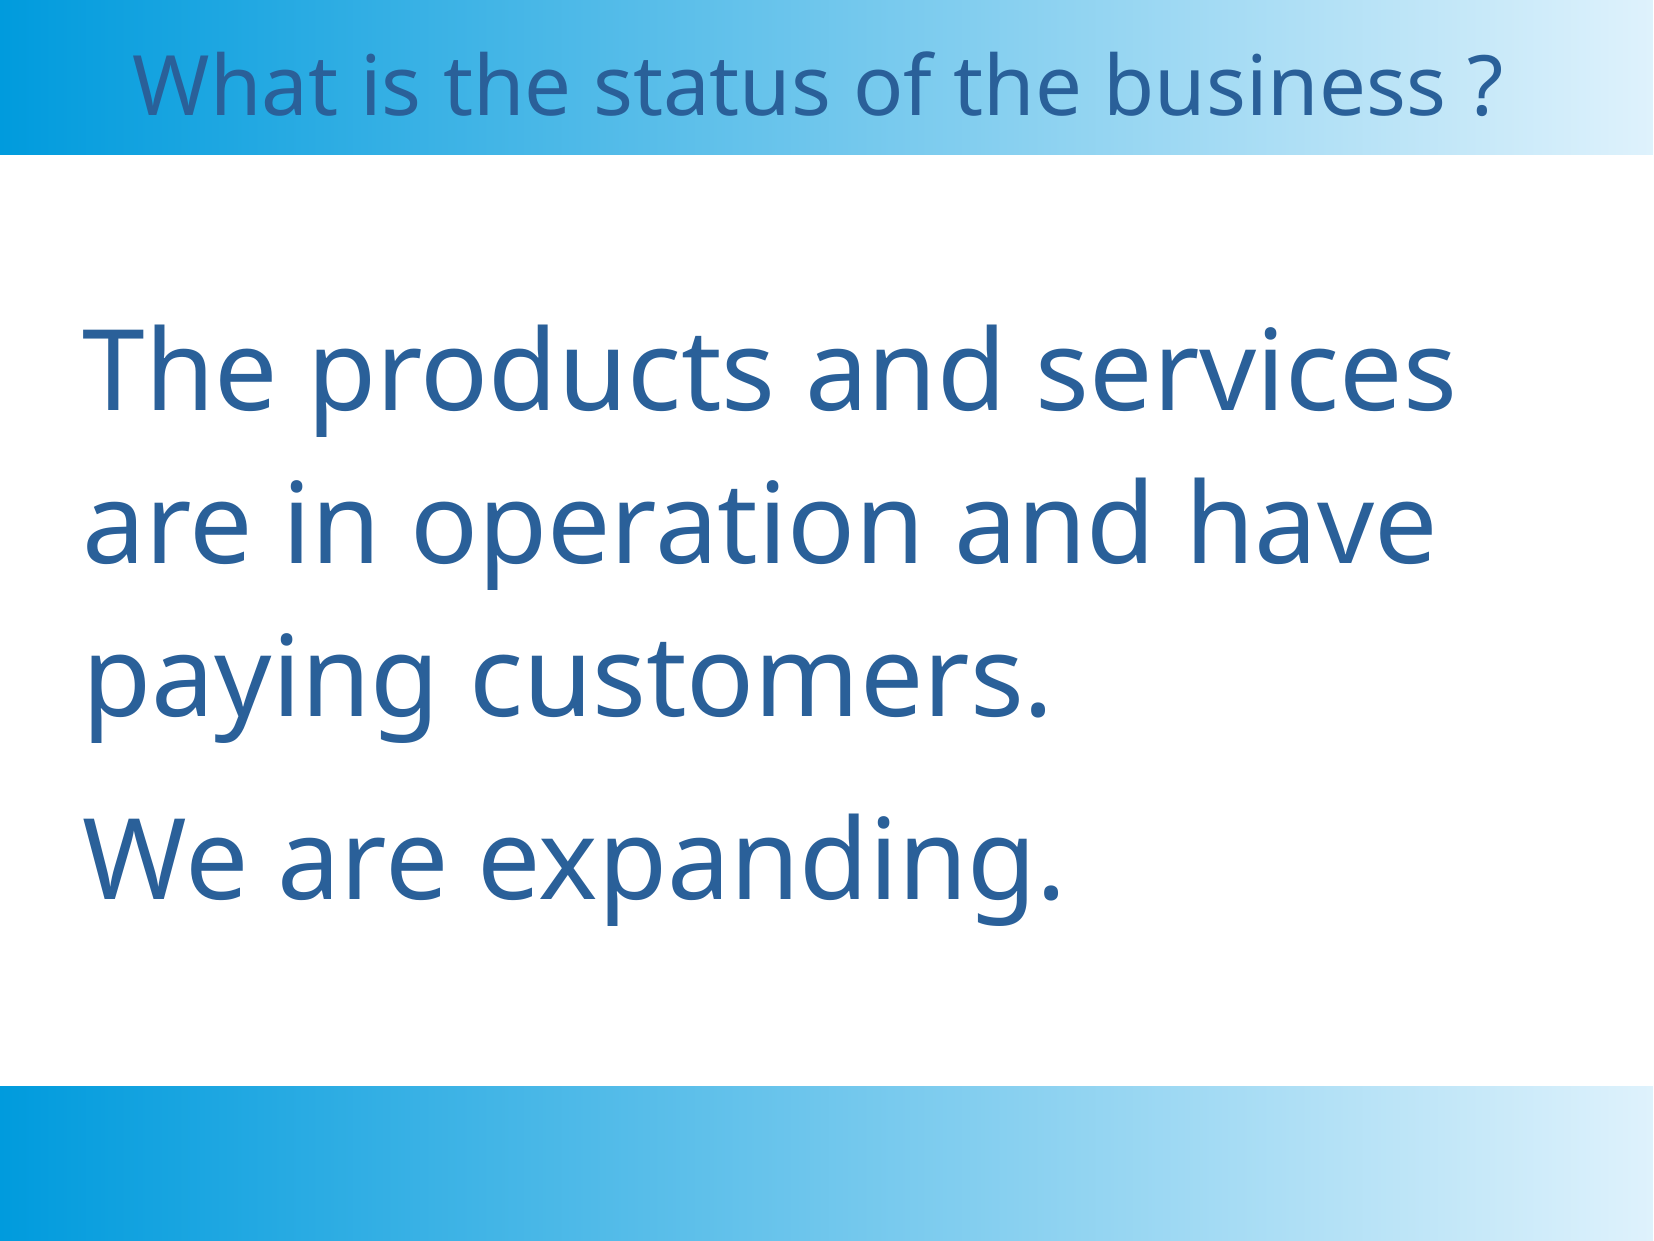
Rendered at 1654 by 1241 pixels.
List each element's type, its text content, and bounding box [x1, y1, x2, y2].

list The products and services are in operation and have paying customers. We are expanding. [82, 290, 1571, 1010]
title What is the status of the business ? [75, 31, 1564, 136]
